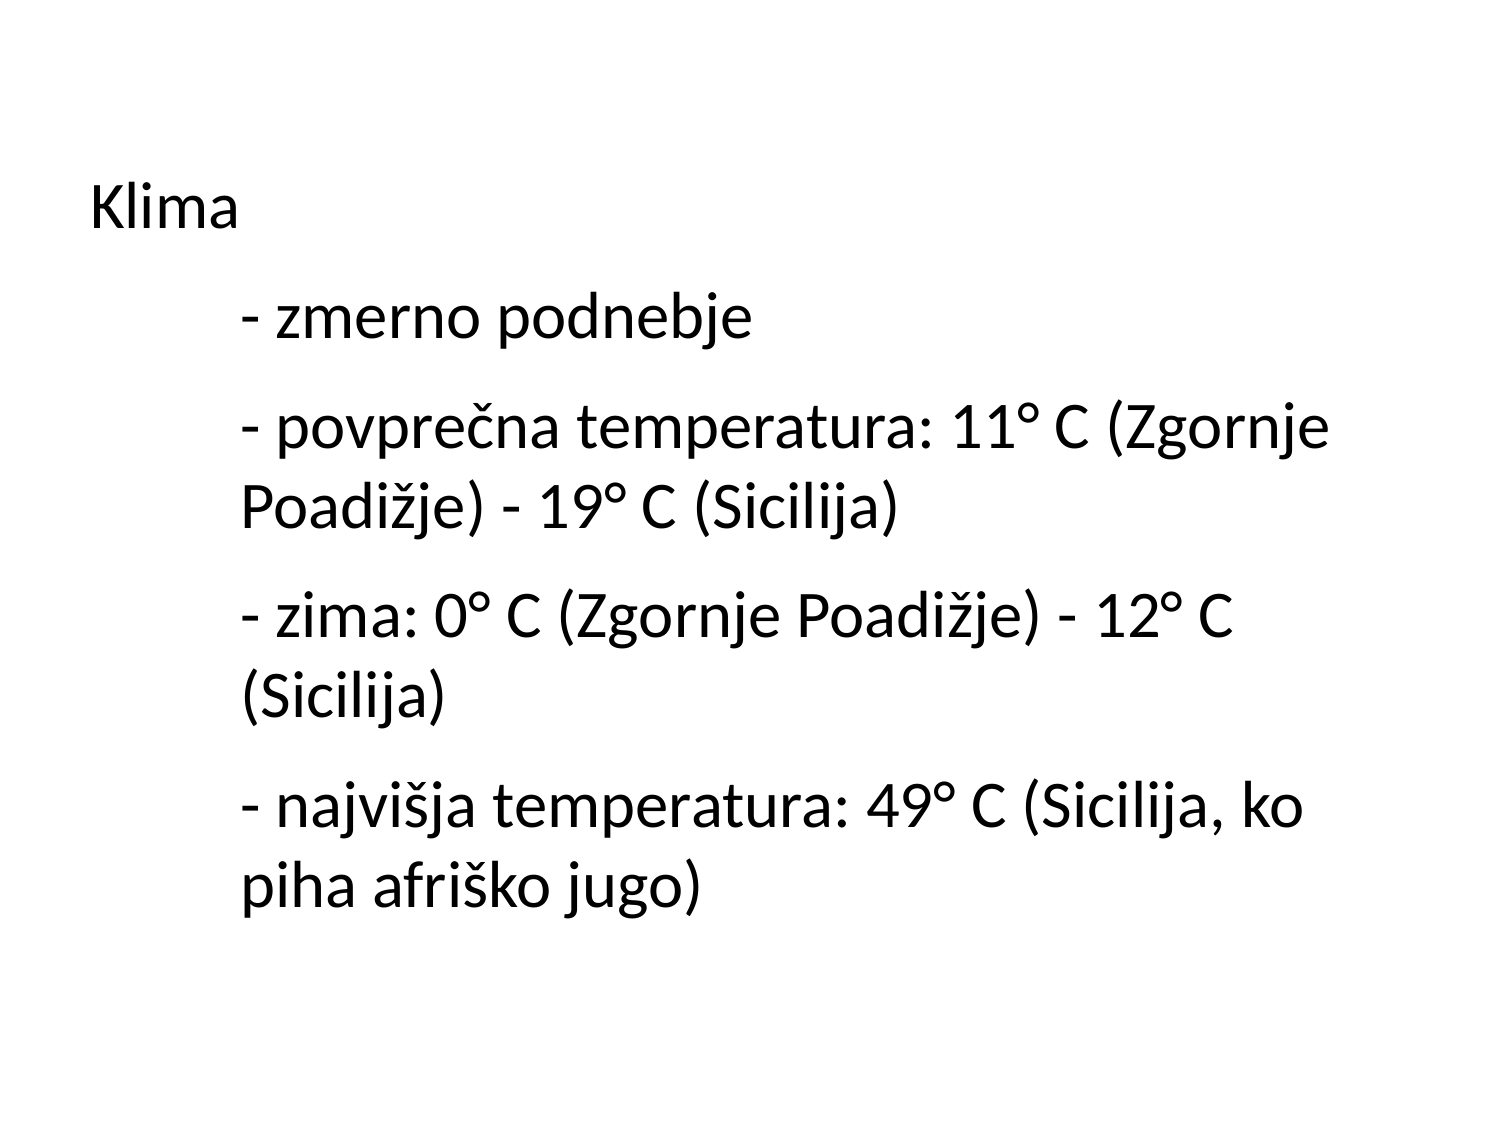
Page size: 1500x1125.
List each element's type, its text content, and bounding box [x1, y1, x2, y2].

list Klima - zmerno podnebje - povprečna temperatura: 11° C (Zgornje Poadižje) - 19° C (Sicilija) - zima: 0° C (Zgornje Poadižje) - 12° C (Sicilija) - najvišja temperatura: 49° C (Sicilija, ko piha afriško jugo) [75, 45, 1425, 1005]
